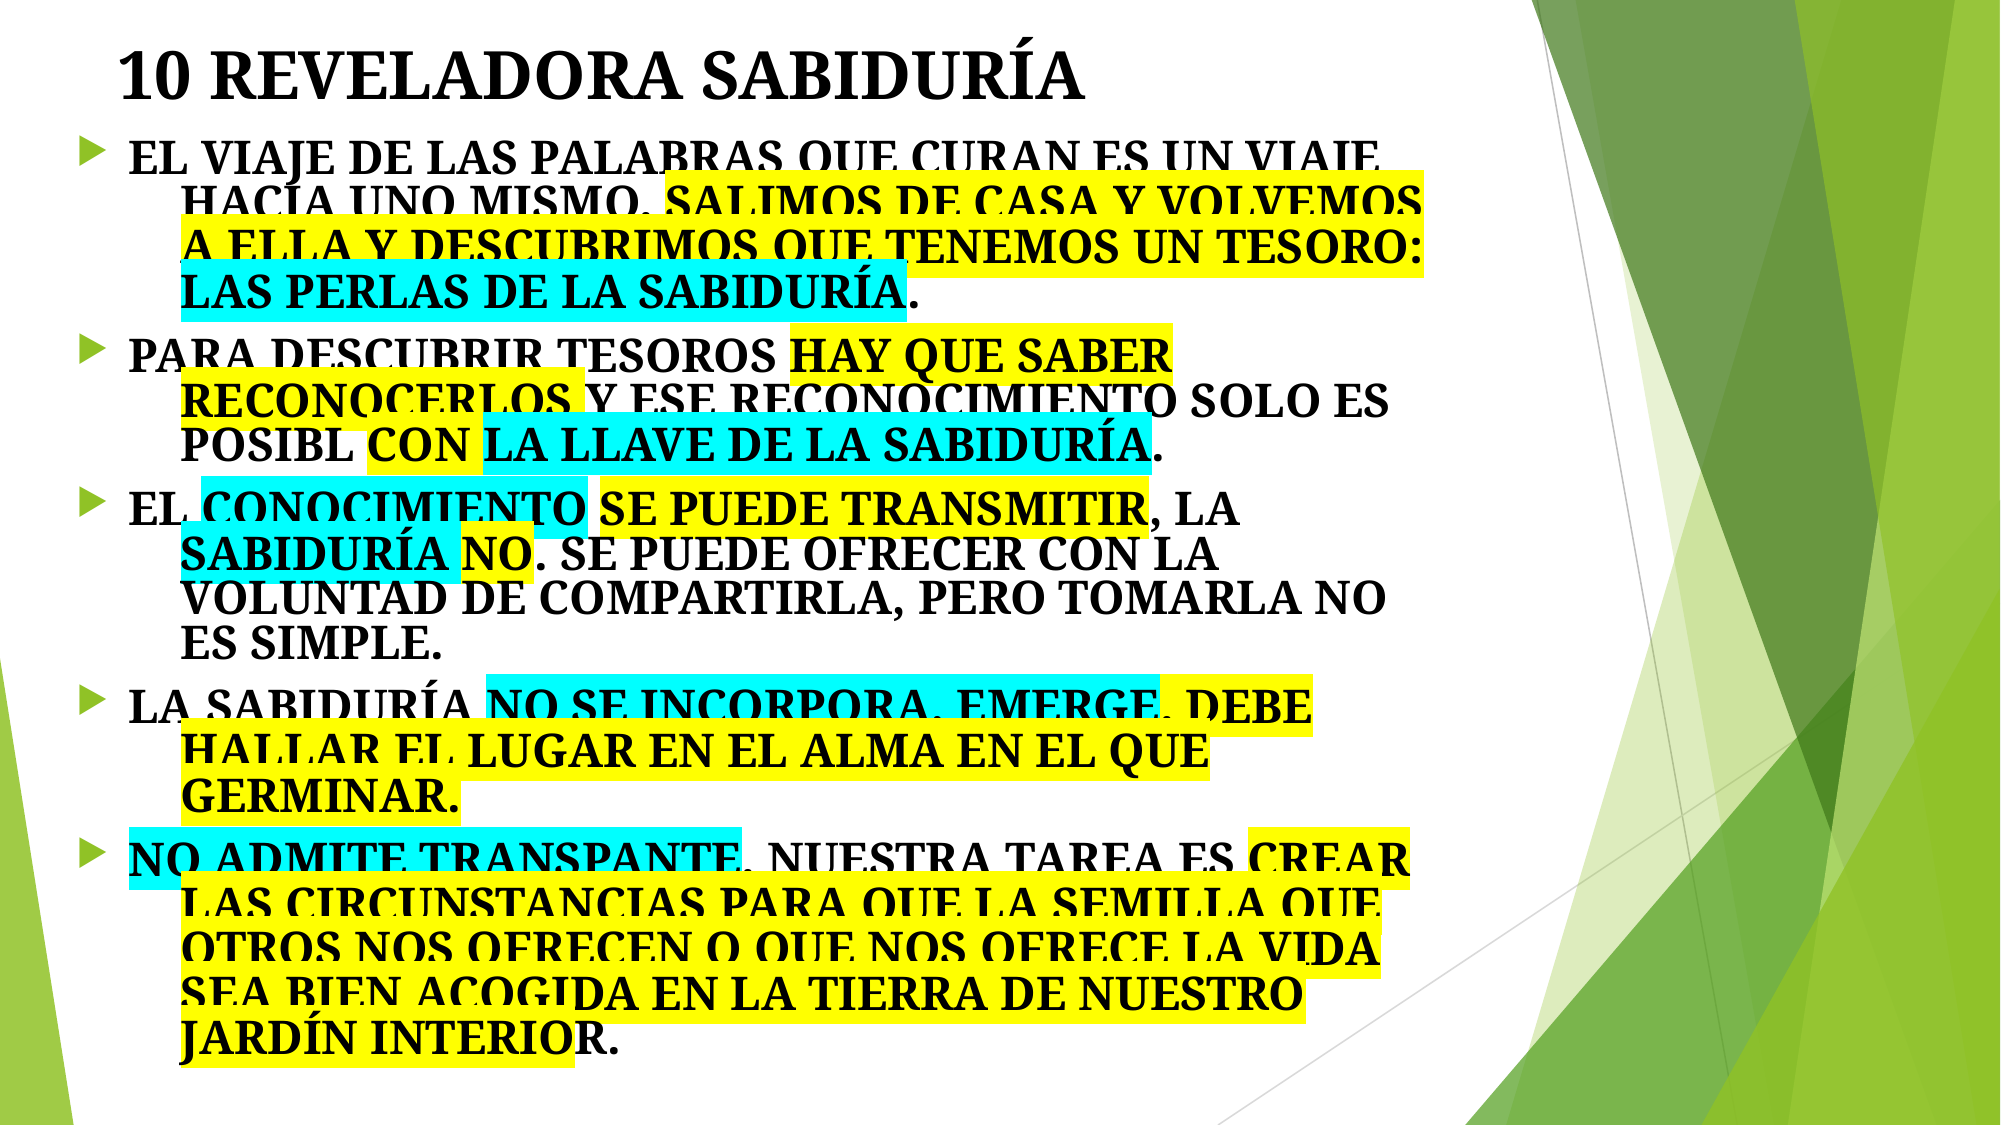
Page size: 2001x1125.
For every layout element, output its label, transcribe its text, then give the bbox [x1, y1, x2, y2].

list EL VIAJE DE LAS PALABRAS QUE CURAN ES UN VIAJE HACIA UNO MISMO. SALIMOS DE CASA Y VOLVEMOS A ELLA Y DESCUBRIMOS QUE TENEMOS UN TESORO: LAS PERLAS DE LA SABIDURÍA. PARA DESCUBRIR TESOROS HAY QUE SABER RECONOCERLOS Y ESE RECONOCIMIENTO SOLO ES POSIBL CON LA LLAVE DE LA SABIDURÍA. EL CONOCIMIENTO SE PUEDE TRANSMITIR, LA SABIDURÍA NO. SE PUEDE OFRECER CON LA VOLUNTAD DE COMPARTIRLA, PERO TOMARLA NO ES SIMPLE. LA SABIDURÍA NO SE INCORPORA, EMERGE. DEBE HALLAR EL LUGAR EN EL ALMA EN EL QUE GERMINAR. NO ADMITE TRANSPANTE. NUESTRA TAREA ES CREAR LAS CIRCUNSTANCIAS PARA QUE LA SEMILLA QUE OTROS NOS OFRECEN O QUE NOS OFRECE LA VIDA SEA BIEN ACOGIDA EN LA TIERRA DE NUESTRO JARDÍN INTERIOR. [61, 131, 1472, 1073]
title 10 REVELADORA SABIDURÍA [102, 24, 1513, 104]
